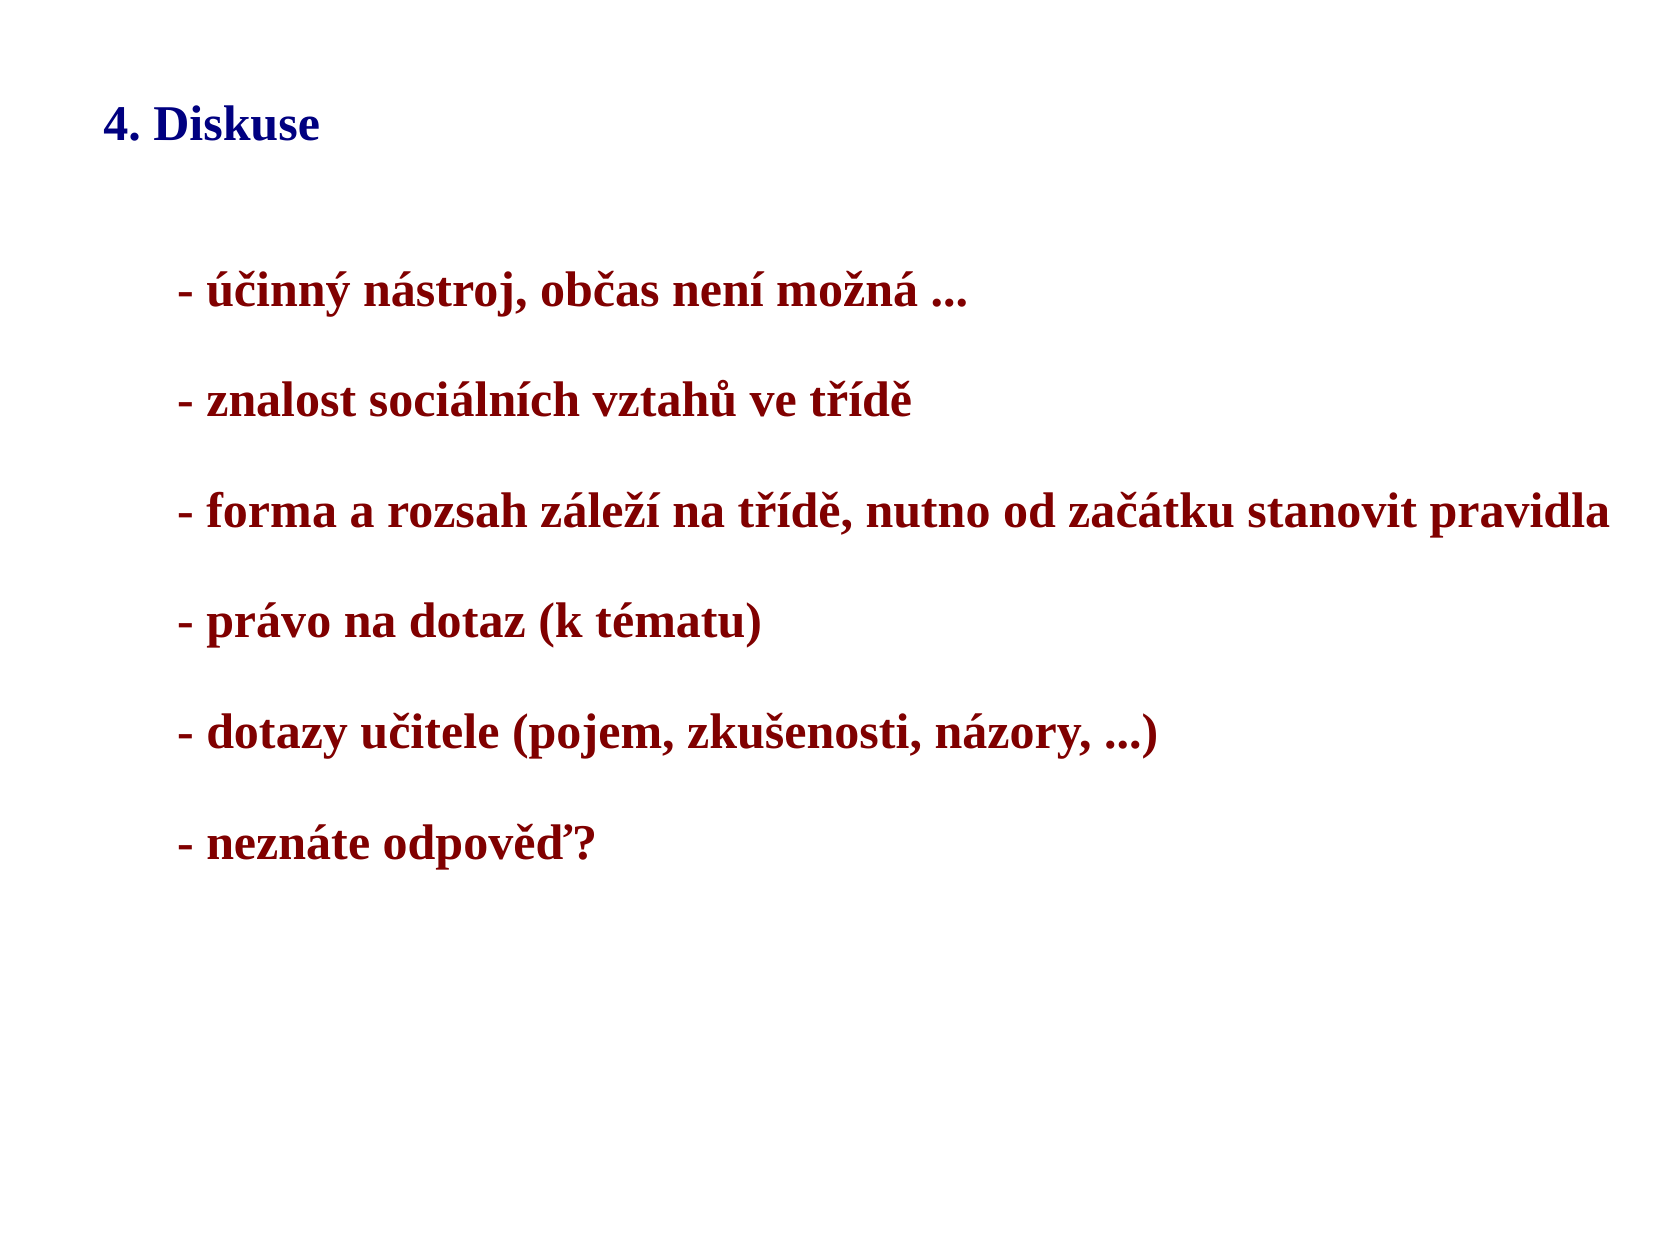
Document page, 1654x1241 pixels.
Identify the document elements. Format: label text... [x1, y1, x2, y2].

text_box 4. Diskuse - účinný nástroj, občas není možná ... - znalost sociálních vztahů ve třídě - forma a rozsah záleží na třídě, nutno od začátku stanovit pravidla - právo na dotaz (k tématu) - dotazy učitele (pojem, zkušenosti, názory, ...) - neznáte odpověď? [88, 88, 1625, 952]
